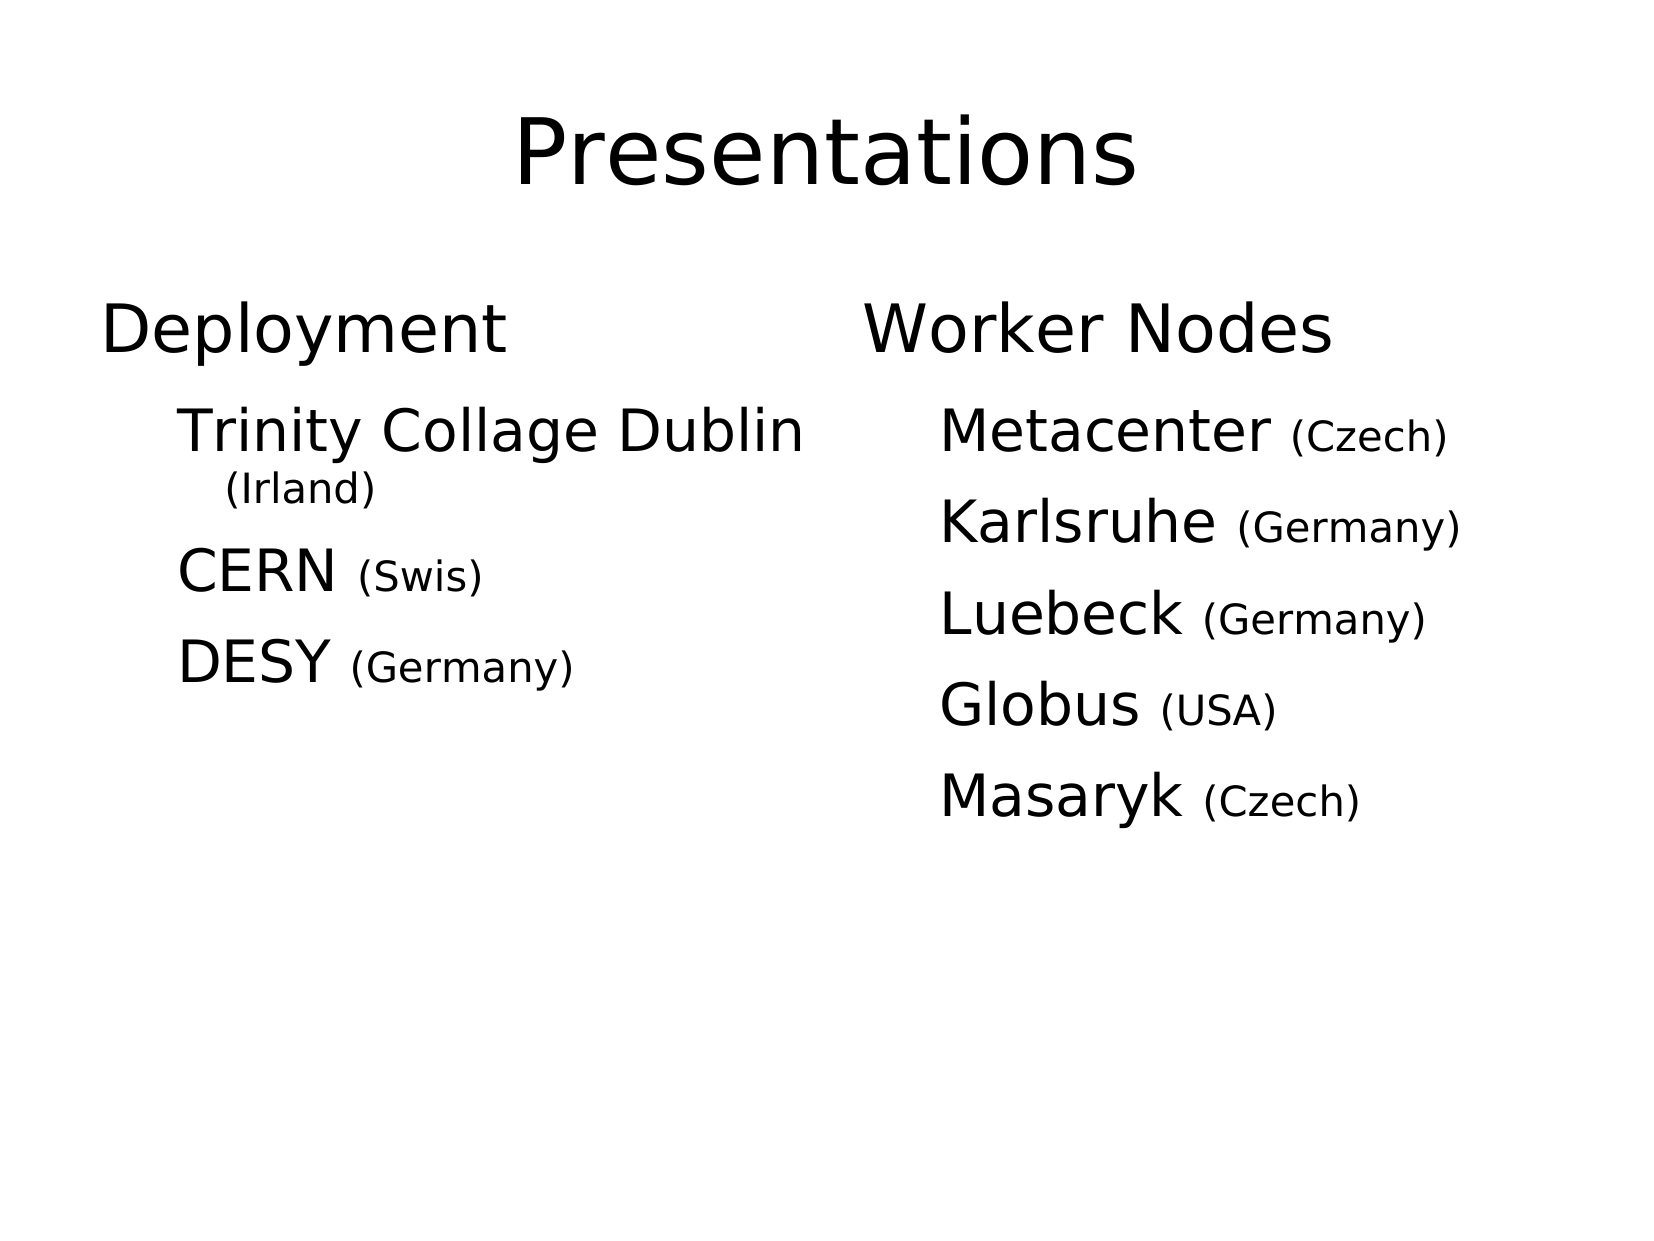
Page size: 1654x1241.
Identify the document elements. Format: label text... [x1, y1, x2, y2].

list Worker Nodes Metacenter (Czech) Karlsruhe (Germany) Luebeck (Germany) Globus (USA) Masaryk (Czech) [845, 290, 1572, 1094]
list Deployment Trinity Collage Dublin (Irland) CERN (Swis) DESY (Germany) [82, 290, 809, 1109]
title Presentations [82, 49, 1571, 257]
